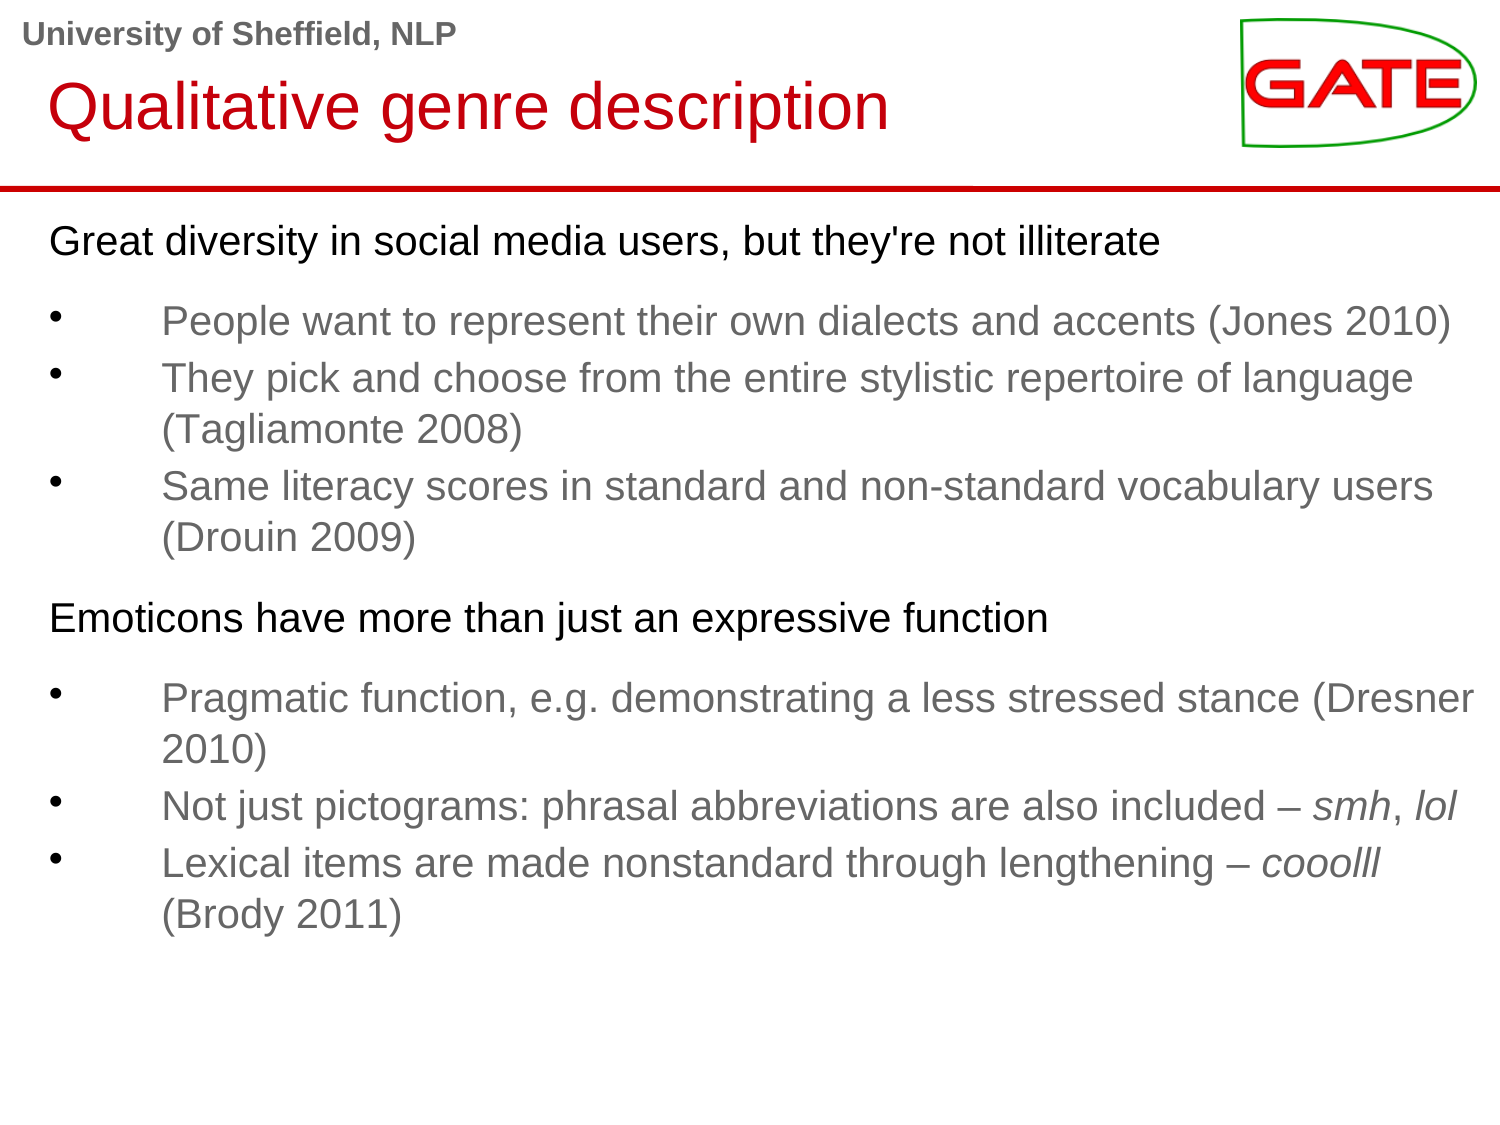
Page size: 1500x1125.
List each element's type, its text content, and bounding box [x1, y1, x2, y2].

picture [1240, 18, 1477, 148]
text_box Qualitative genre description [47, 47, 1267, 168]
text_box Great diversity in social media users, but they're not illiterate People want to represent their own dialects and accents (Jones 2010) They pick and choose from the entire stylistic repertoire of language (Tagliamonte 2008) Same literacy scores in standard and non-standard vocabulary users (Drouin 2009) Emoticons have more than just an expressive function Pragmatic function, e.g. demonstrating a less stressed stance (Dresner 2010) Not just pictograms: phrasal abbreviations are also included – smh, lol Lexical items are made nonstandard through lengthening – cooolll (Brody 2011) [47, 212, 1500, 1064]
